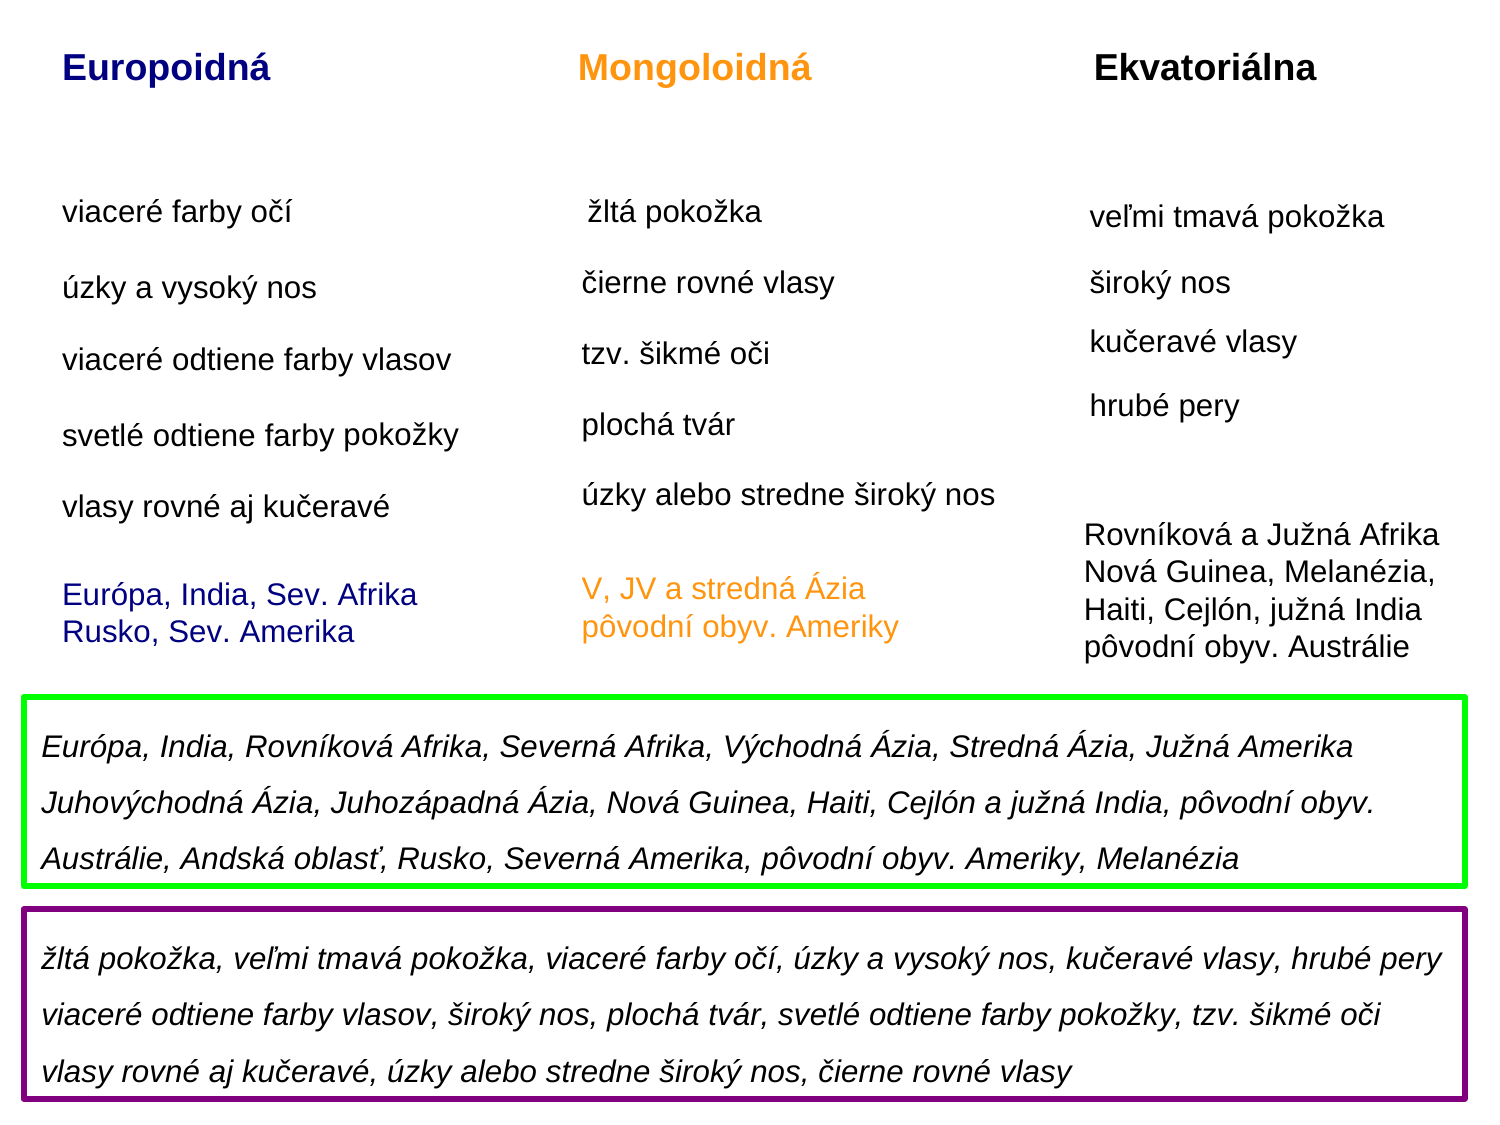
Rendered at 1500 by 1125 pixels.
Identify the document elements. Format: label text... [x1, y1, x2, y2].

text_box tzv. šikmé oči [566, 325, 969, 378]
text_box V, JV a stredná Ázia pôvodní obyv. Ameriky [566, 561, 981, 689]
text_box viaceré farby očí [47, 183, 378, 237]
text_box Európa, India, Sev. Afrika Rusko, Sev. Amerika [47, 566, 461, 657]
text_box viaceré odtiene farby vlasov [47, 331, 538, 384]
text_box vlasy rovné aj kučeravé [47, 479, 497, 532]
text_box Europoidná Mongoloidná Ekvatoriálna [47, 35, 1453, 96]
text_box Rovníková a Južná Afrika Nová Guinea, Melanézia, Haiti, Cejlón, južná India pôvodní obyv. Austrálie [1068, 506, 1483, 672]
text_box úzky alebo stredne široký nos [566, 466, 1099, 519]
text_box svetlé odtiene farby pokožky [47, 406, 544, 461]
text_box čierne rovné vlasy [566, 254, 898, 308]
text_box široký nos [1074, 254, 1406, 308]
text_box hrubé pery [1074, 377, 1406, 431]
text_box úzky a vysoký nos [47, 259, 378, 313]
text_box plochá tvár [566, 396, 898, 449]
text_box veľmi tmavá pokožka [1074, 188, 1406, 242]
text_box kučeravé vlasy [1074, 313, 1406, 367]
text_box žltá pokožka, veľmi tmavá pokožka, viaceré farby očí, úzky a vysoký nos, kučeravé vlasy, hrubé pery viaceré odtiene farby vlasov, široký nos, plochá tvár, svetlé odtiene farby pokožky, tzv. šikmé oči vlasy rovné aj kučeravé, úzky alebo stredne široký nos, čierne rovné vlasy [23, 909, 1465, 1099]
text_box Európa, India, Rovníková Afrika, Severná Afrika, Východná Ázia, Stredná Ázia, Južná Amerika Juhovýchodná Ázia, Juhozápadná Ázia, Nová Guinea, Haiti, Cejlón a južná India, pôvodní obyv. Austrálie, Andská oblasť, Rusko, Severná Amerika, pôvodní obyv. Ameriky, Melanézia [23, 696, 1465, 887]
text_box žltá pokožka [572, 183, 904, 237]
